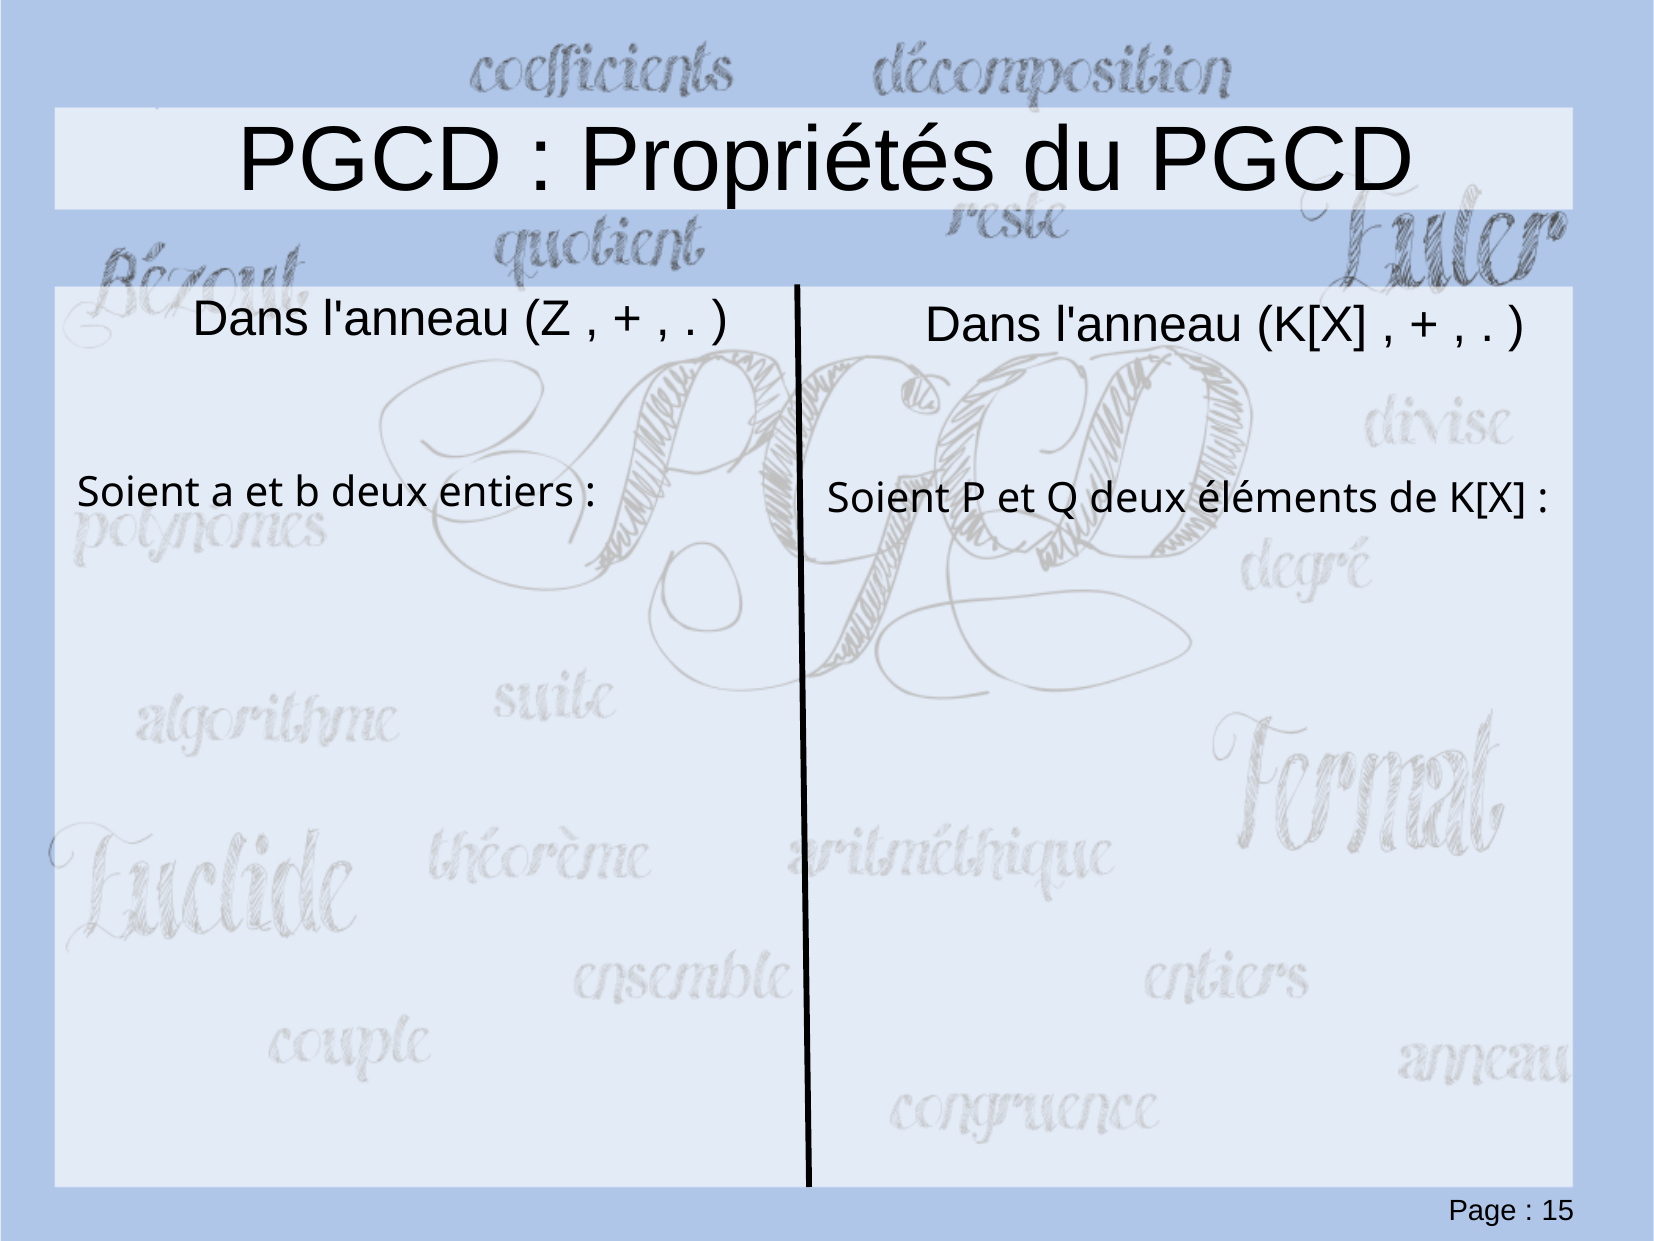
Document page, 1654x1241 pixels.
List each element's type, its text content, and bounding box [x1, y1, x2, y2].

title PGCD : Propriétés du PGCD [82, 55, 1571, 263]
list Dans l'anneau (Z , + , . ) Soient a et b deux entiers : [76, 290, 774, 1170]
picture [0, 0, 1654, 1241]
list Dans l'anneau (K[X] , + , . ) Soient P et Q deux éléments de K[X] : [826, 296, 1554, 1176]
